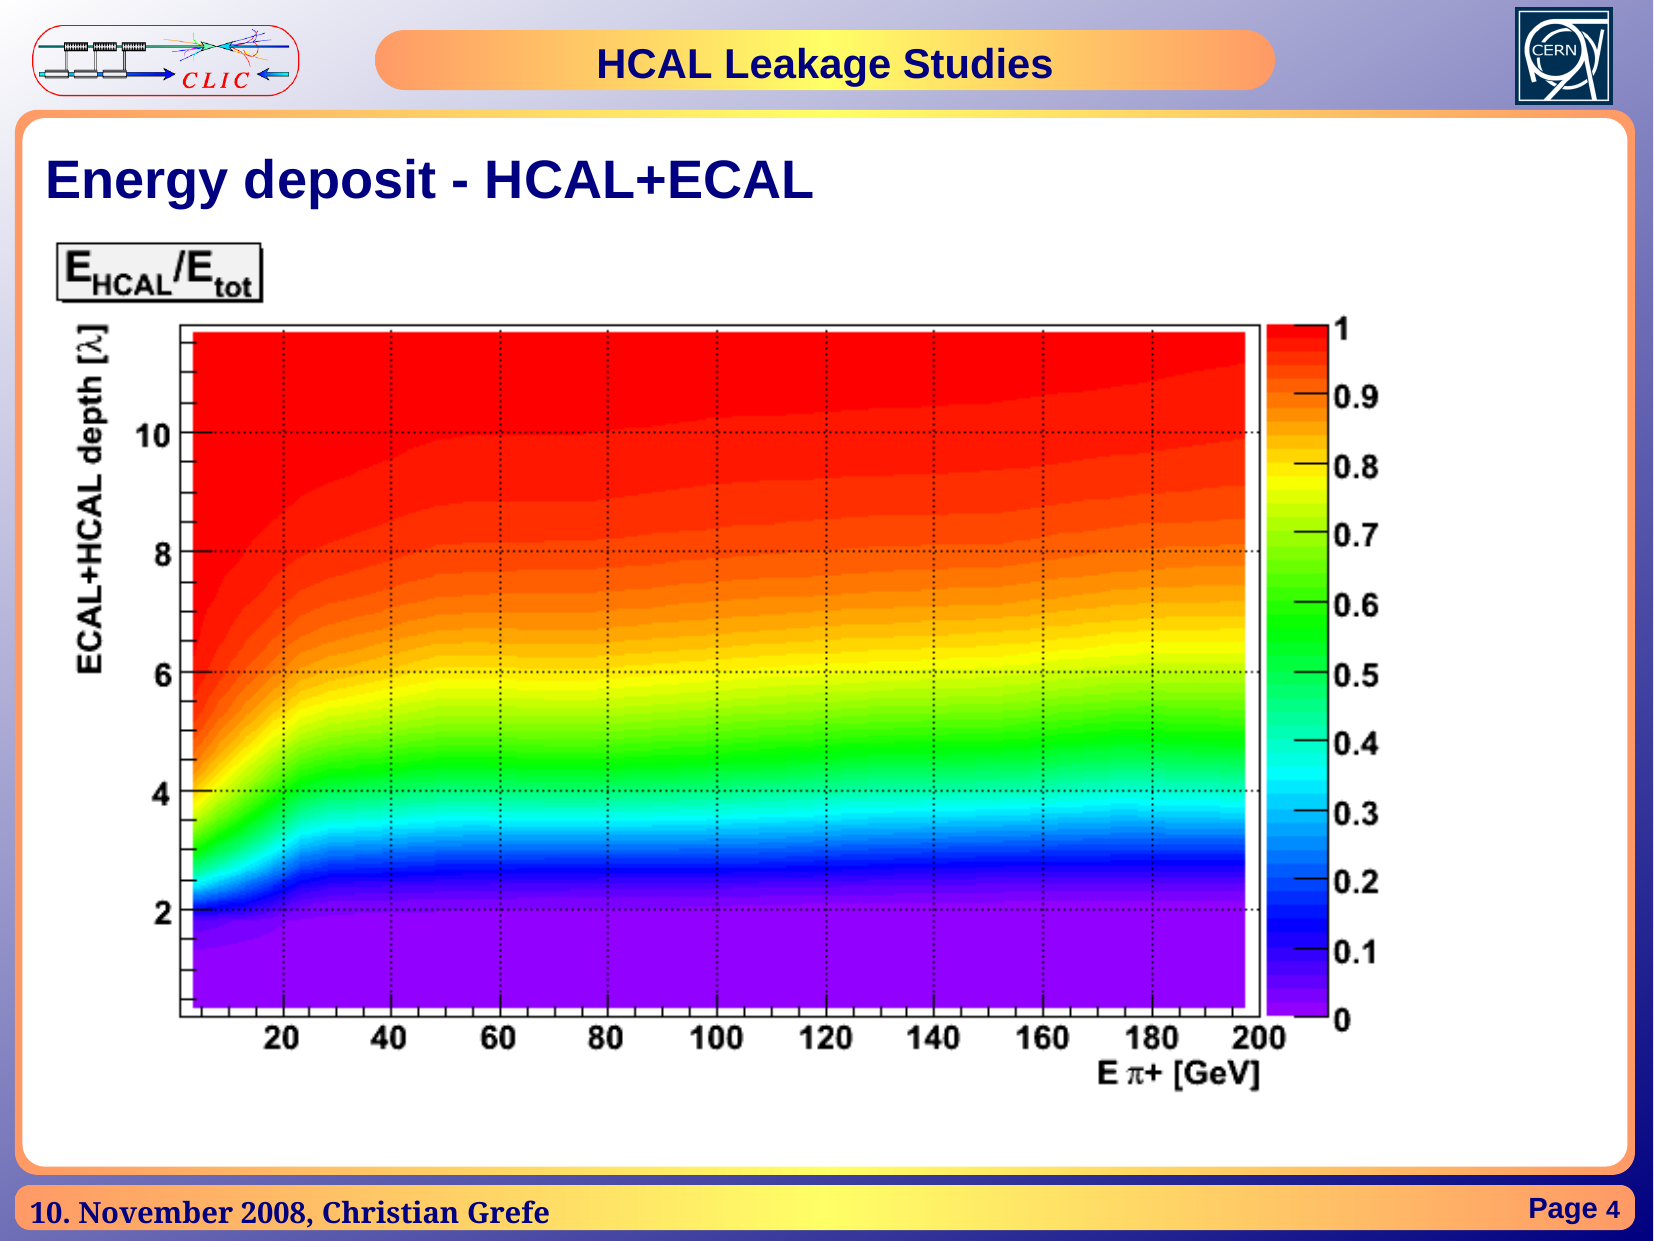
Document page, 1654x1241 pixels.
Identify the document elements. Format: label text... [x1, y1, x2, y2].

picture [45, 239, 1396, 1104]
title Energy deposit - HCAL+ECAL [45, 142, 1606, 218]
picture [1515, 7, 1613, 105]
picture [30, 22, 301, 98]
